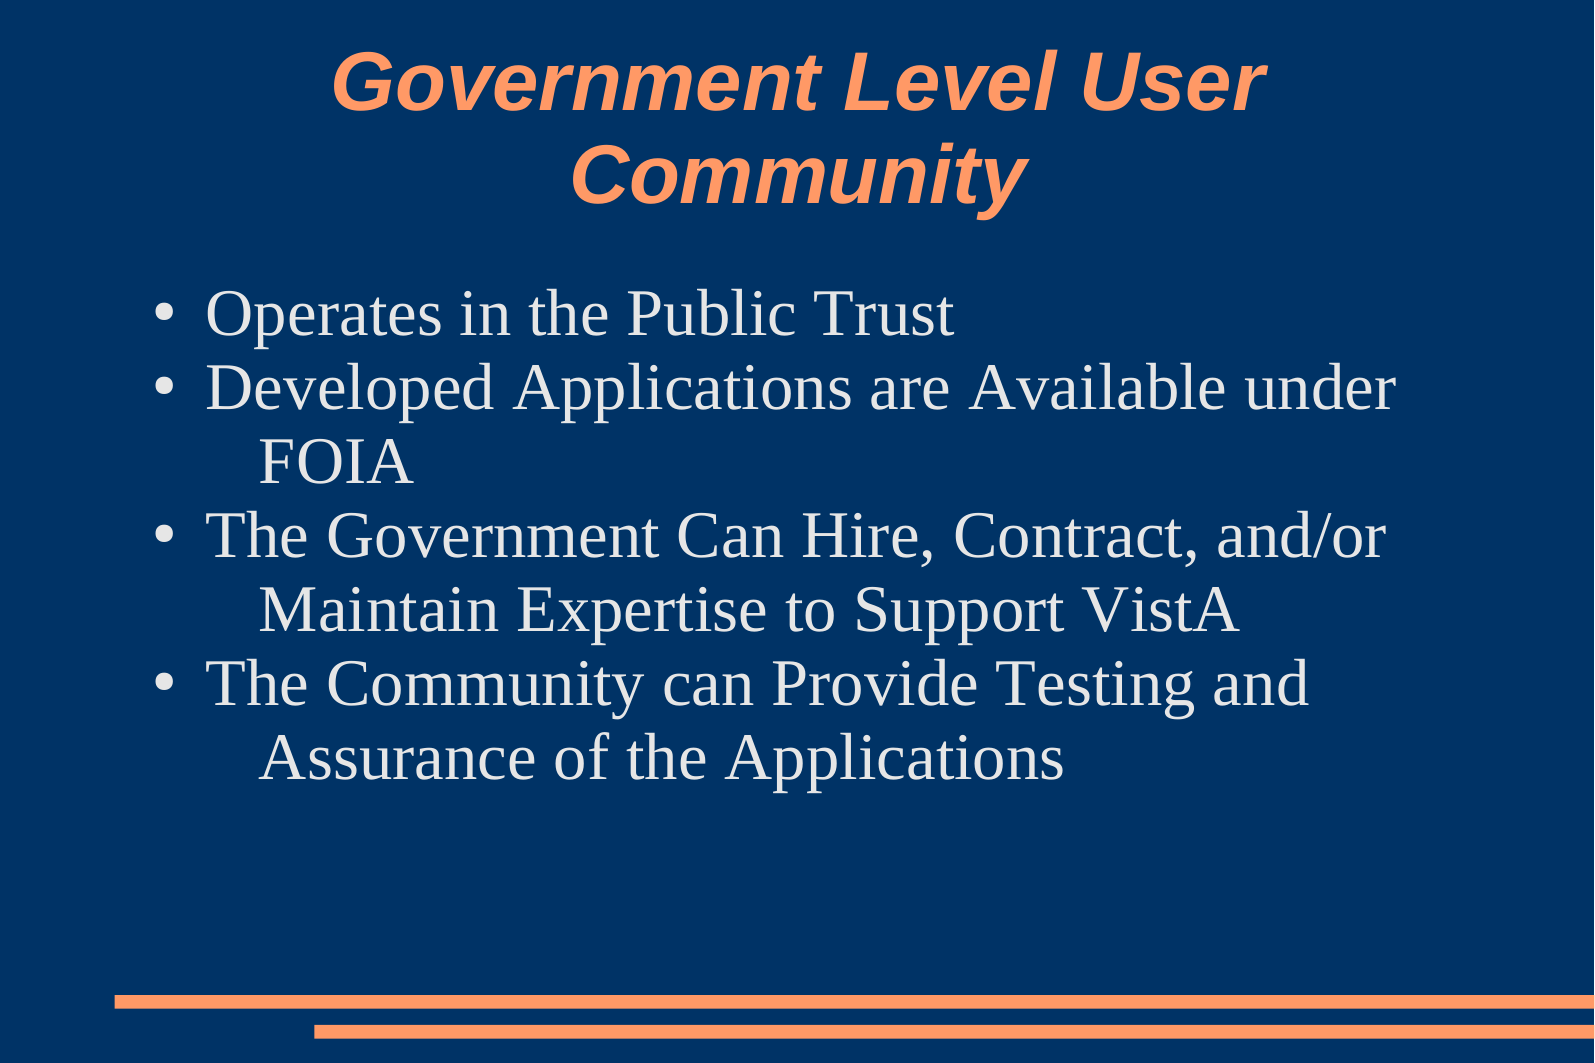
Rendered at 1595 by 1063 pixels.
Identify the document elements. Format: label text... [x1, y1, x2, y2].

title Government Level User Community [117, 39, 1479, 218]
list Operates in the Public Trust Developed Applications are Available under FOIA The Government Can Hire, Contract, and/or Maintain Expertise to Support VistA The Community can Provide Testing and Assurance of the Applications [117, 276, 1505, 971]
